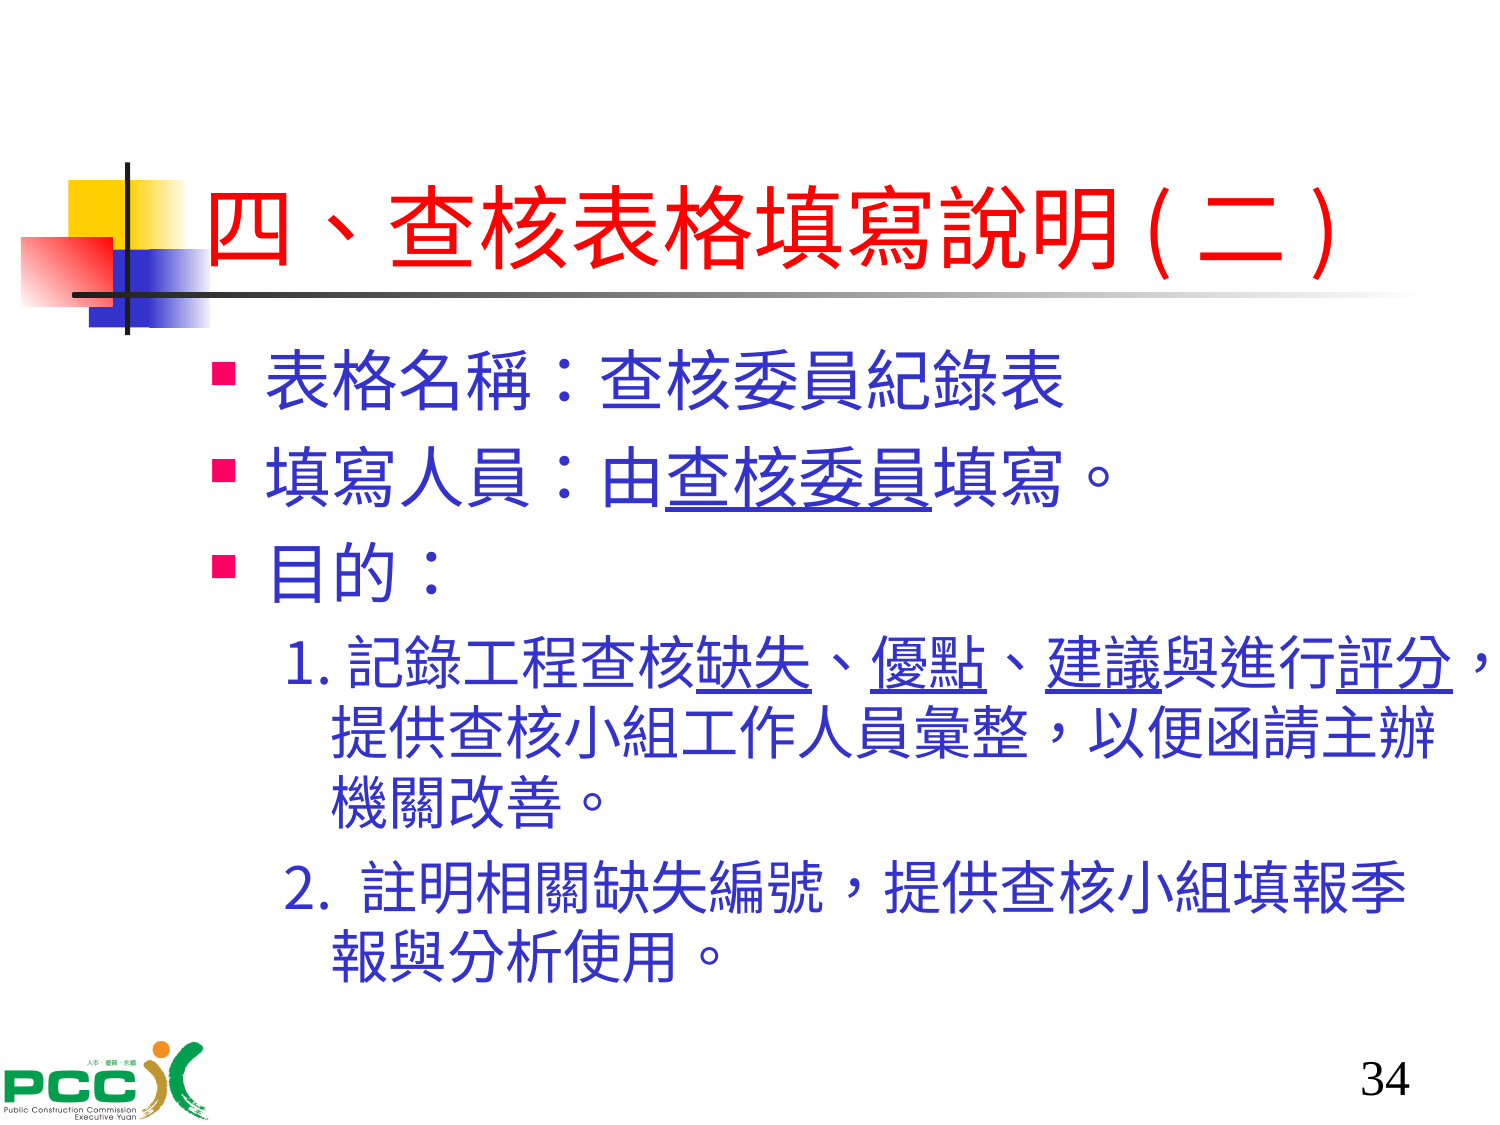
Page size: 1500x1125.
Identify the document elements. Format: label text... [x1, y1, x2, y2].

list 表格名稱：查核委員紀錄表 填寫人員：由查核委員填寫。 目的： 1.記錄工程查核缺失、優點、建議與進行評分，提供查核小組工作人員彙整，以便函請主辦機關改善。 2. 註明相關缺失編號，提供查核小組填報季報與分析使用。 [193, 331, 1469, 1075]
title 四、查核表格填寫說明(二) [188, 101, 1500, 289]
picture [0, 1037, 226, 1125]
